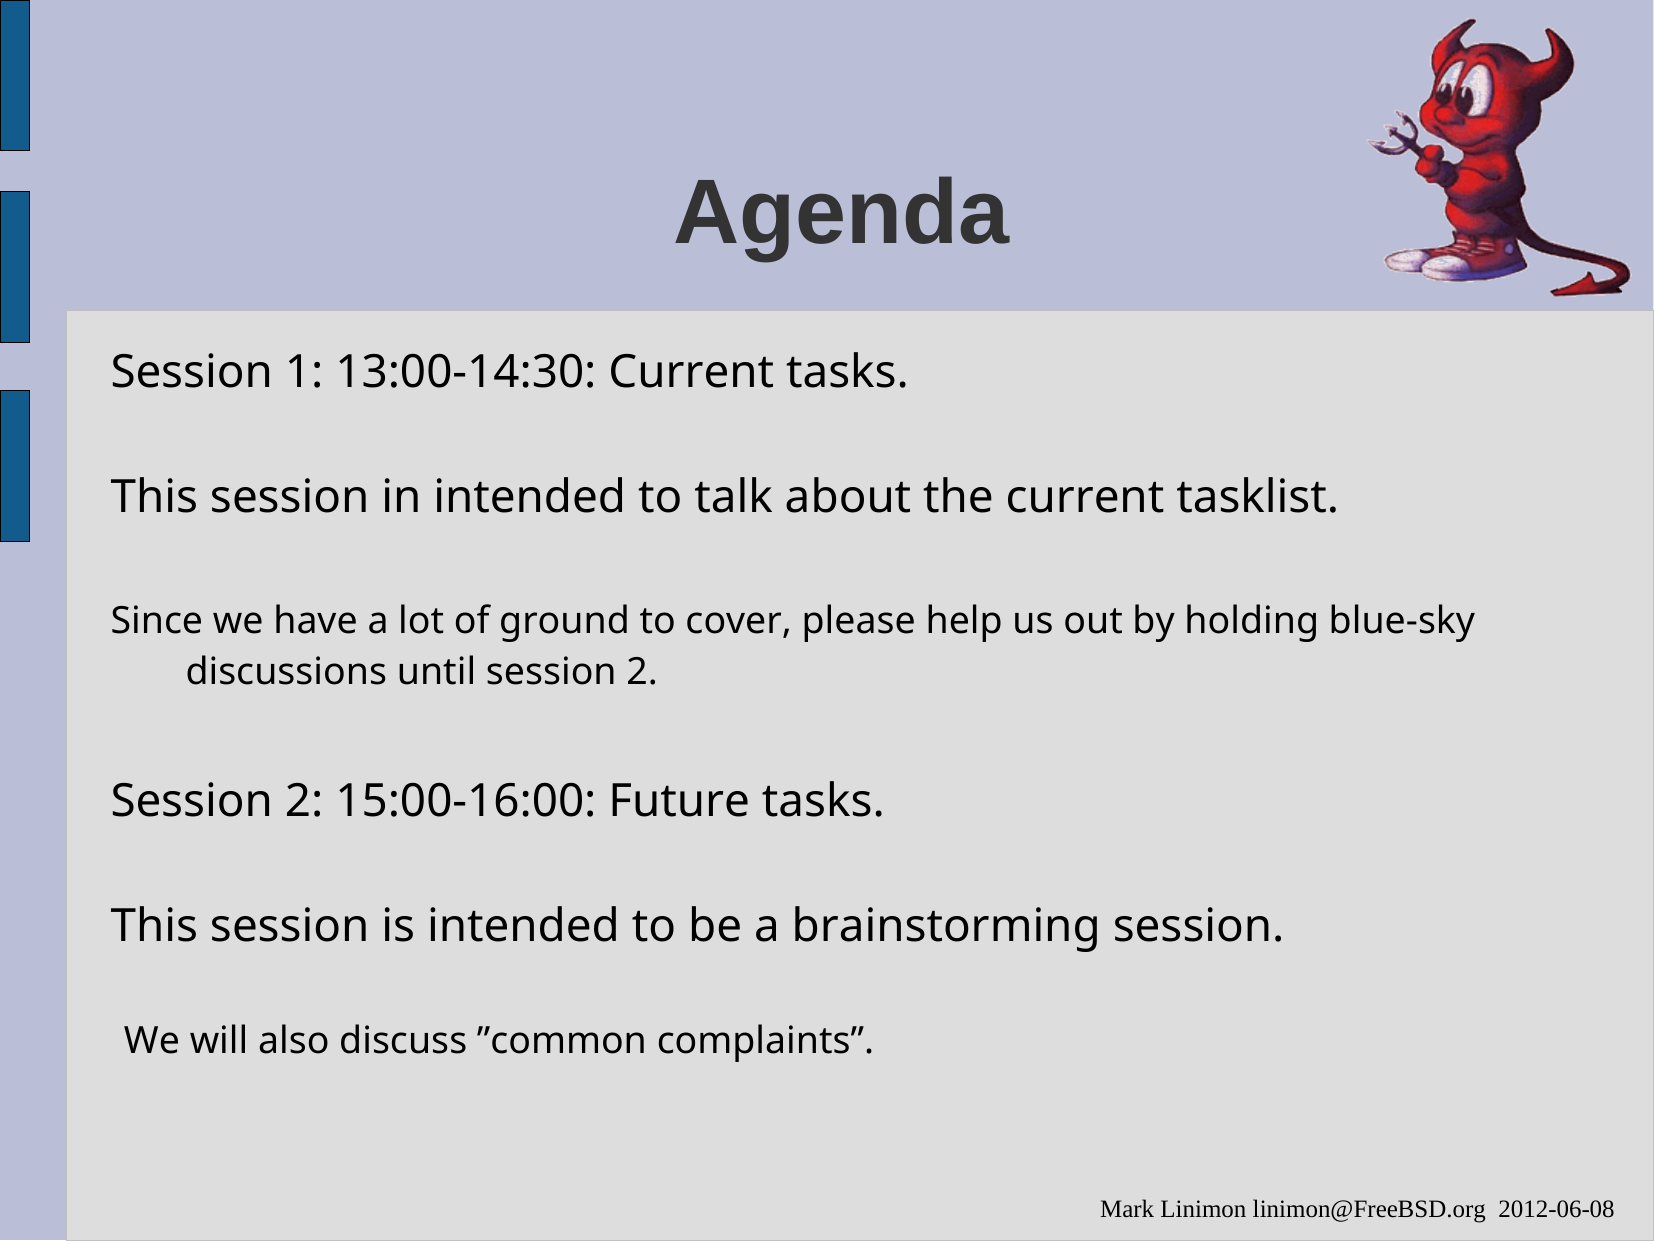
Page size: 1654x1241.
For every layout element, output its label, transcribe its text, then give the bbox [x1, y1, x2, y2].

text_box Mark Linimon linimon@FreeBSD.org 2012-06-08 [1100, 1195, 1639, 1225]
title Agenda [135, 108, 1548, 316]
picture [1361, 14, 1635, 300]
text_box Session 1: 13:00-14:30: Current tasks. This session in intended to talk about the current tasklist. Since we have a lot of ground to cover, please help us out by holding blue-sky discussions until session 2. Session 2: 15:00-16:00: Future tasks. This session is intended to be a brainstorming session. We will also discuss ”common complaints”. [110, 338, 1524, 1147]
